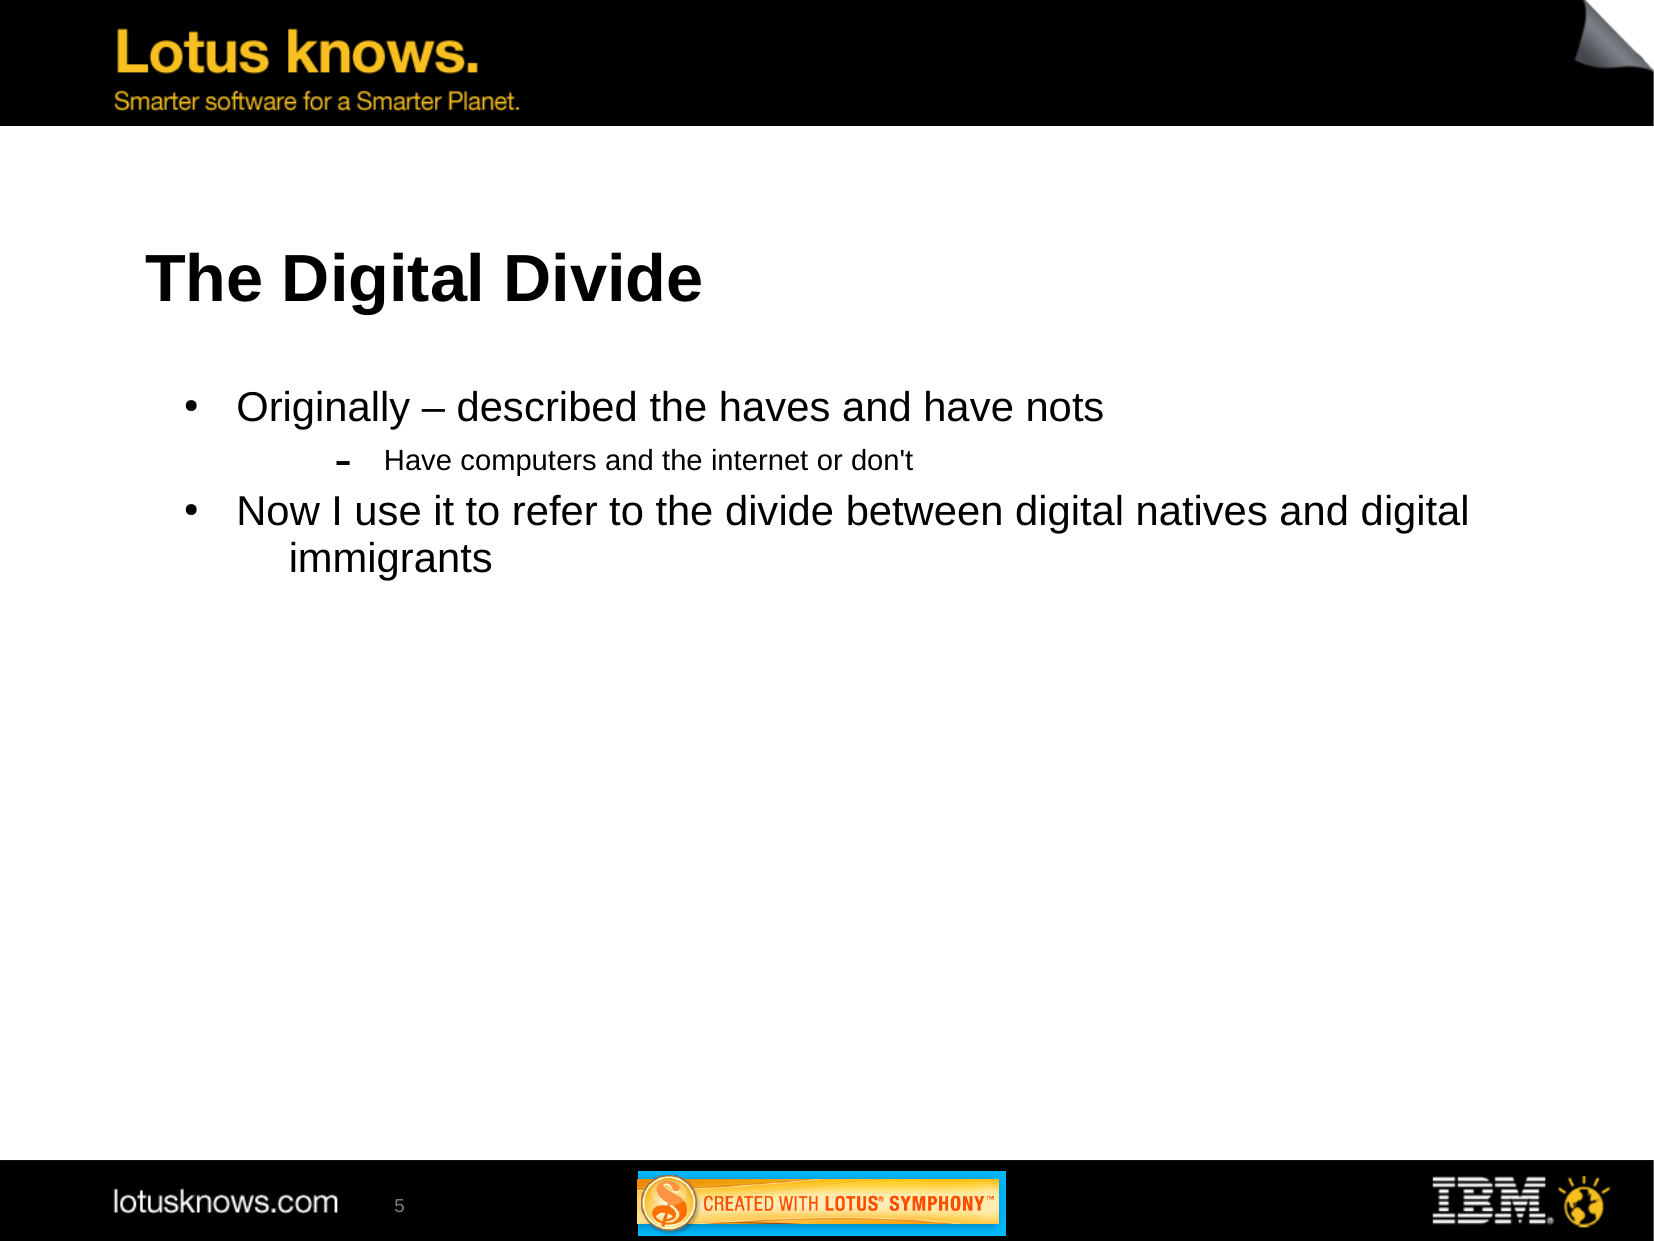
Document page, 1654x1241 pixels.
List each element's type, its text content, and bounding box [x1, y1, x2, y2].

picture [0, 1160, 1654, 1241]
title The Digital Divide [145, 144, 1513, 316]
picture [0, 0, 1654, 126]
list Originally – described the haves and have nots Have computers and the internet or don't Now I use it to refer to the divide between digital natives and digital immigrants [147, 384, 1560, 1034]
